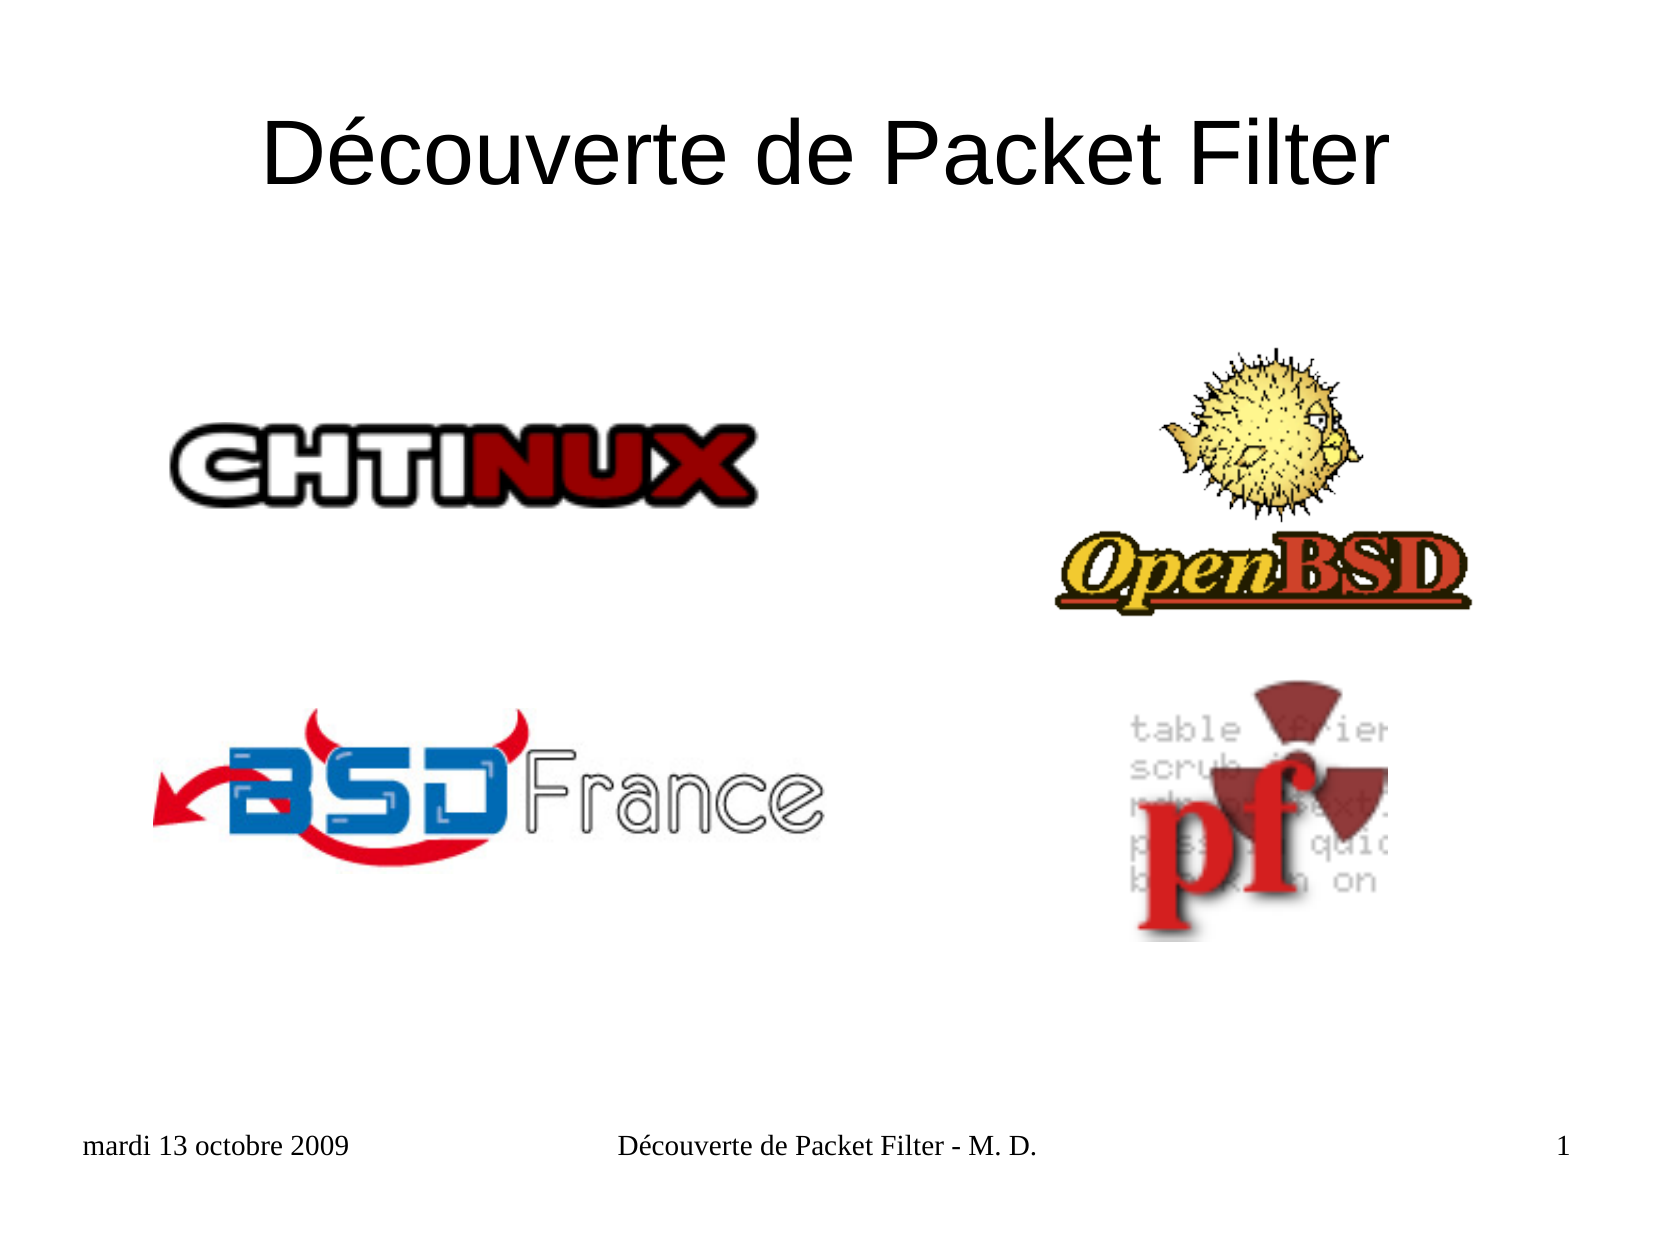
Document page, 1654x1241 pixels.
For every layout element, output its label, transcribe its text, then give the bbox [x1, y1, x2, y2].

picture [153, 708, 827, 874]
picture [1051, 344, 1477, 621]
picture [1125, 679, 1388, 942]
title Découverte de Packet Filter [82, 49, 1571, 257]
picture [168, 422, 762, 512]
